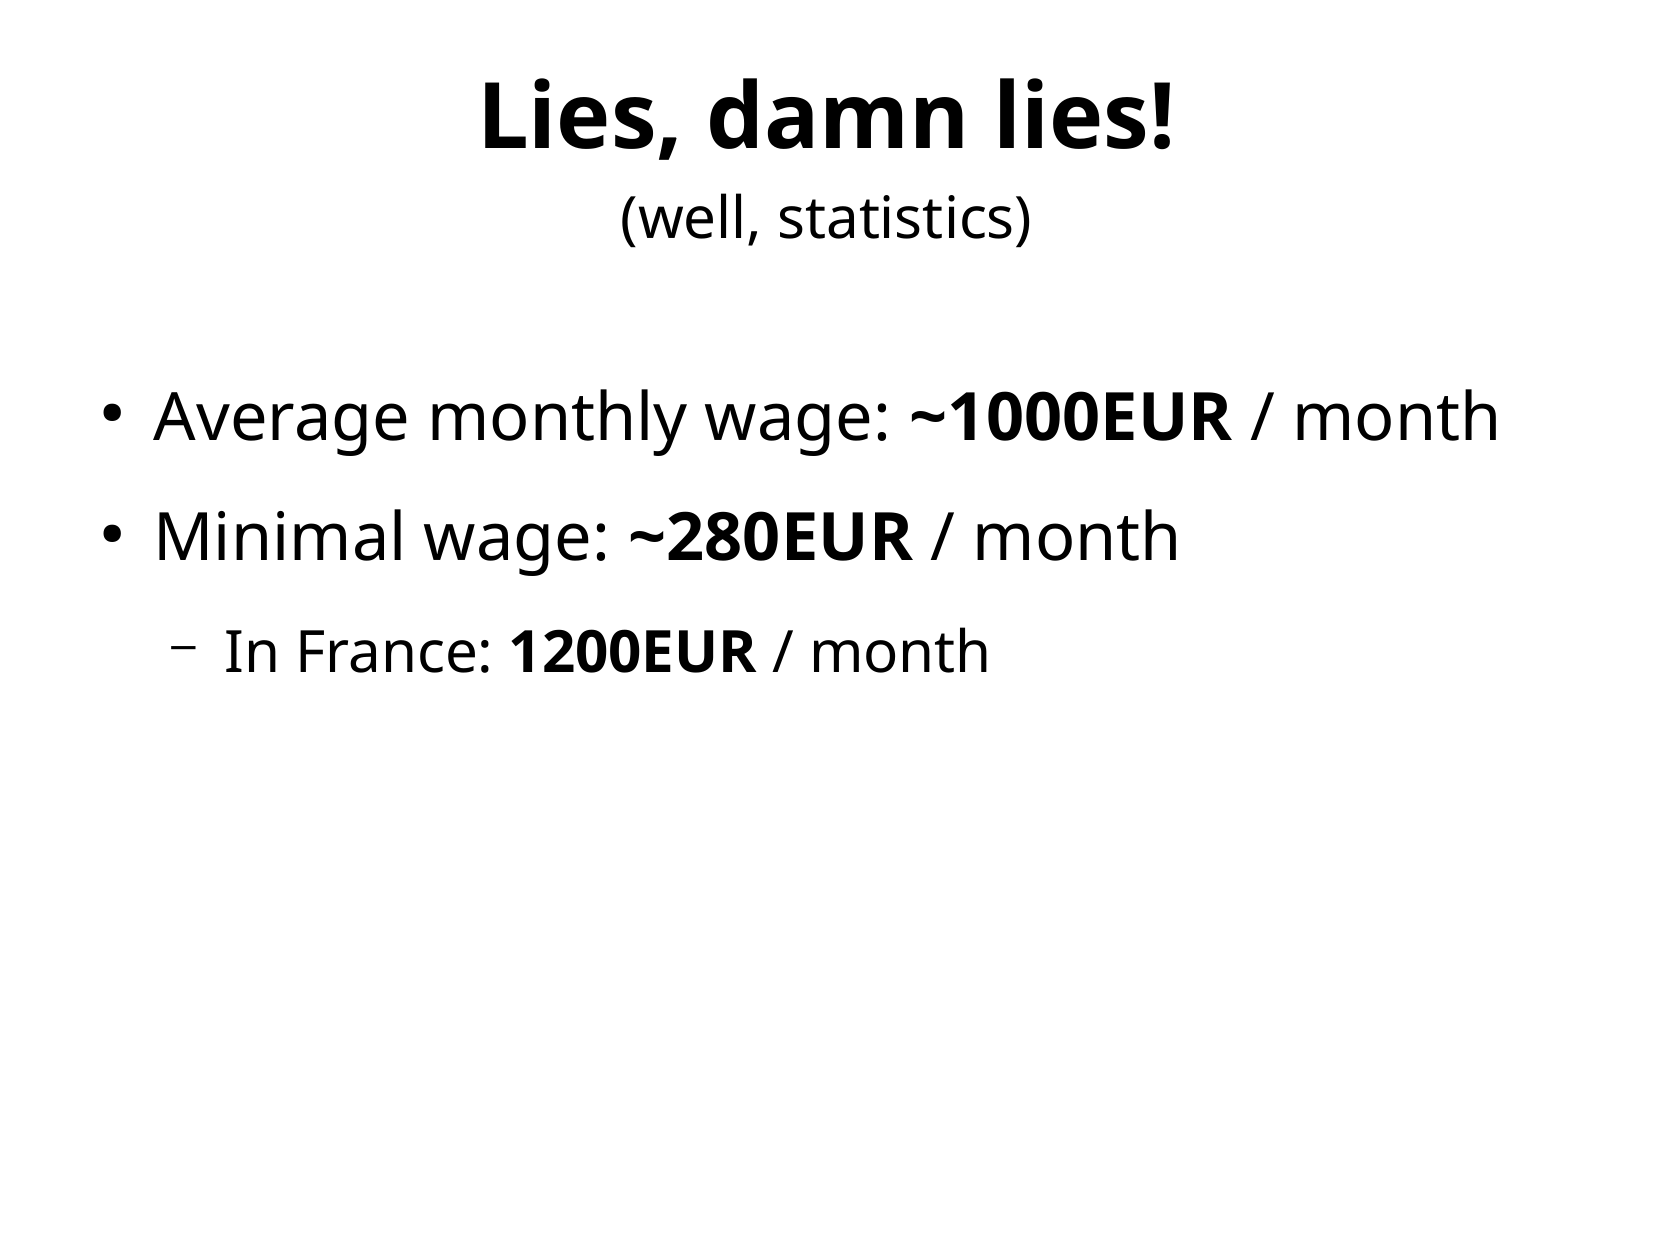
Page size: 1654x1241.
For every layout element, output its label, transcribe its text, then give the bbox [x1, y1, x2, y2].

title Lies, damn lies! (well, statistics) [82, 49, 1571, 257]
list Average monthly wage: ~1000EUR / month Minimal wage: ~280EUR / month In France: 1200EUR / month [82, 369, 1538, 1010]
